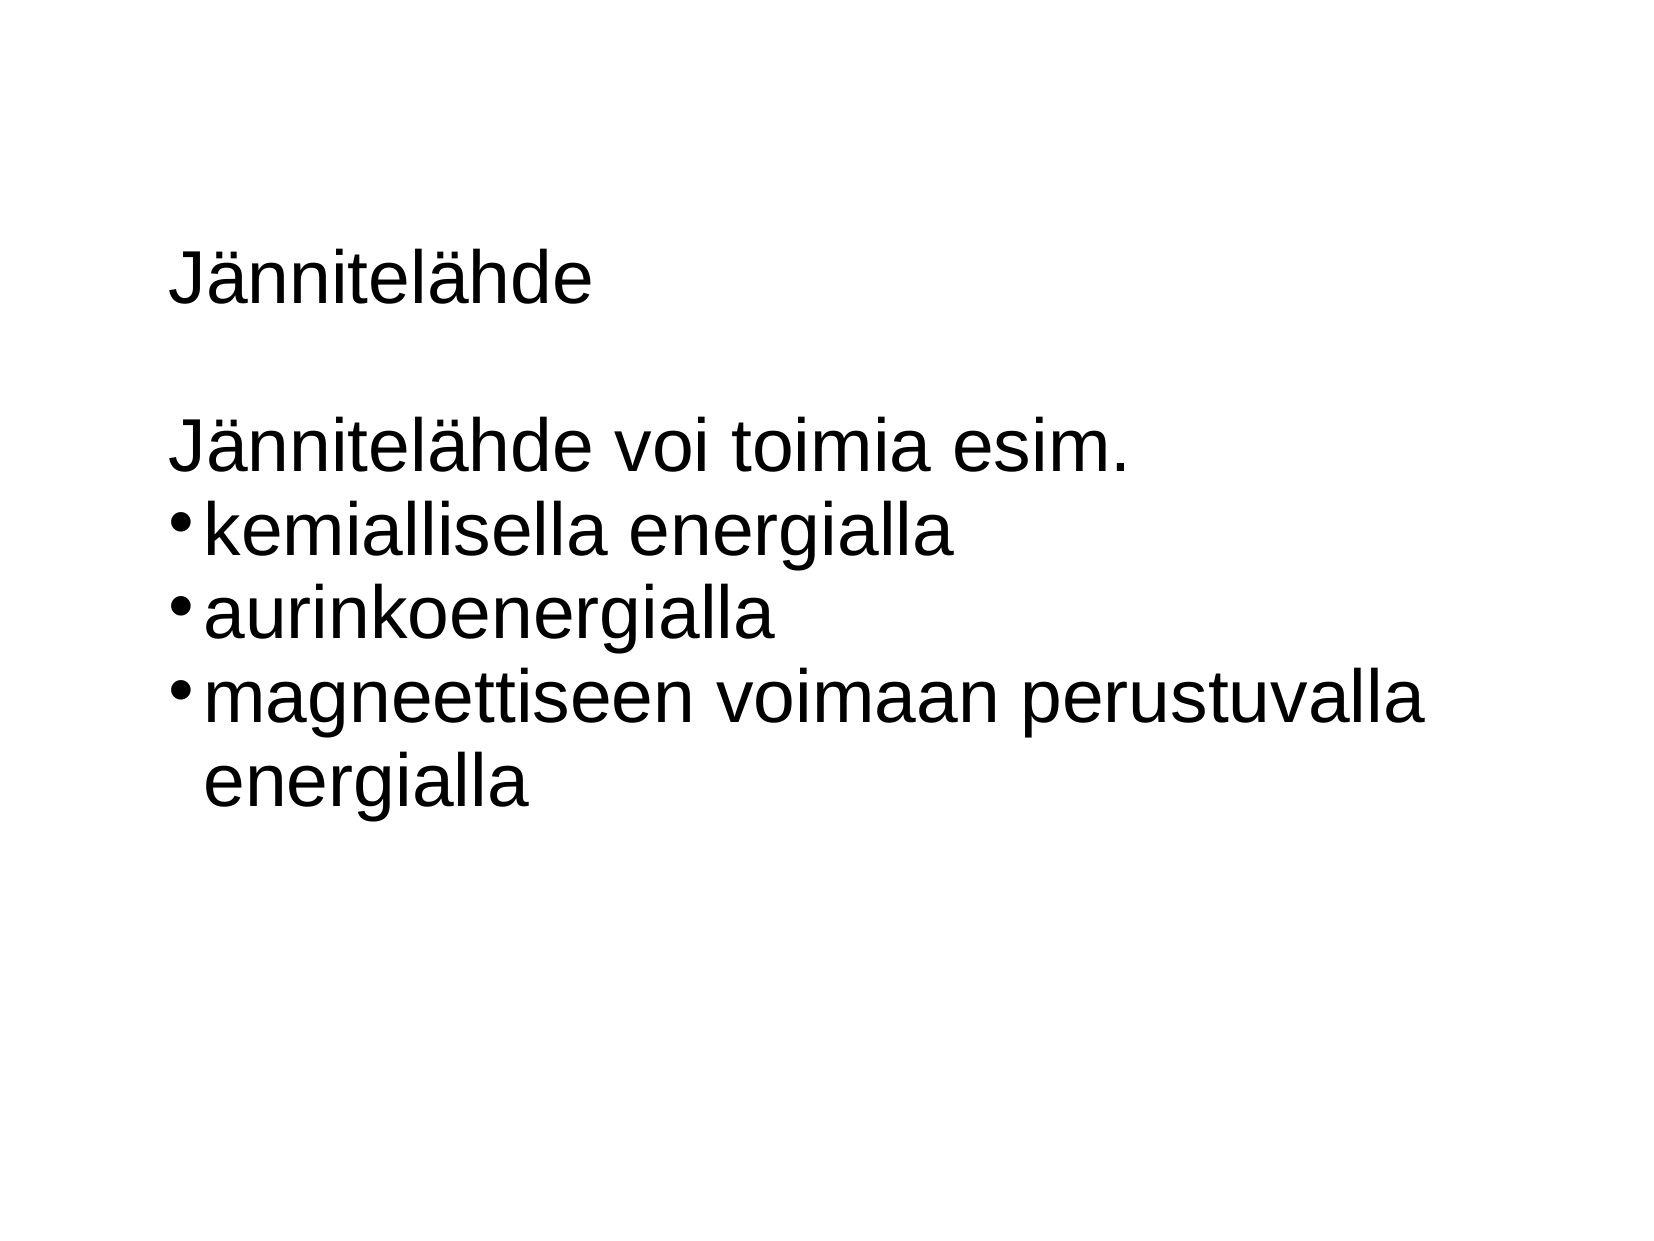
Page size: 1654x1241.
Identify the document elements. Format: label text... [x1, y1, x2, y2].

text_box Jännitelähde Jännitelähde voi toimia esim. kemiallisella energialla aurinkoenergialla magneettiseen voimaan perustuvalla energialla [153, 224, 1524, 828]
